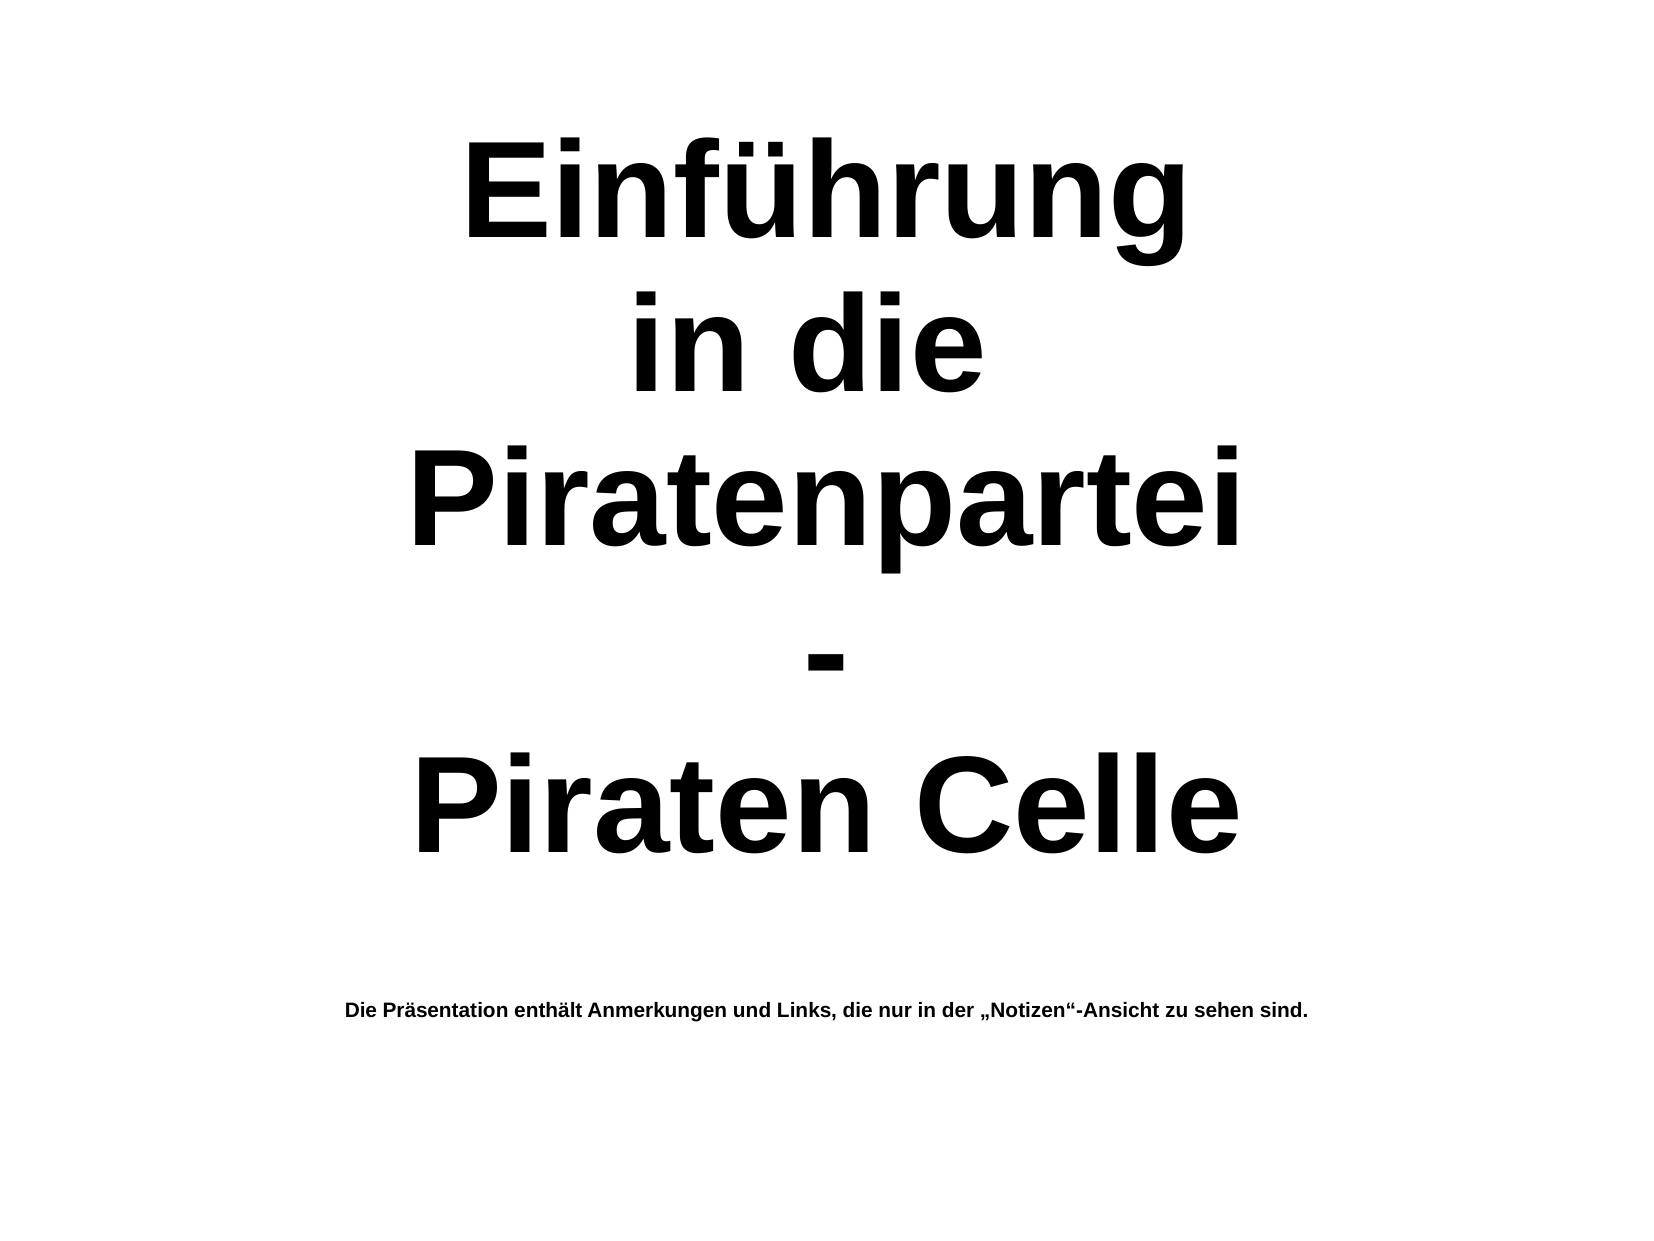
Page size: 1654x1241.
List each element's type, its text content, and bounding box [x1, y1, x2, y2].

subtitle Einführung in die Piratenpartei - Piraten Celle Die Präsentation enthält Anmerkungen und Links, die nur in der „Notizen“-Ansicht zu sehen sind. [82, 49, 1571, 1109]
